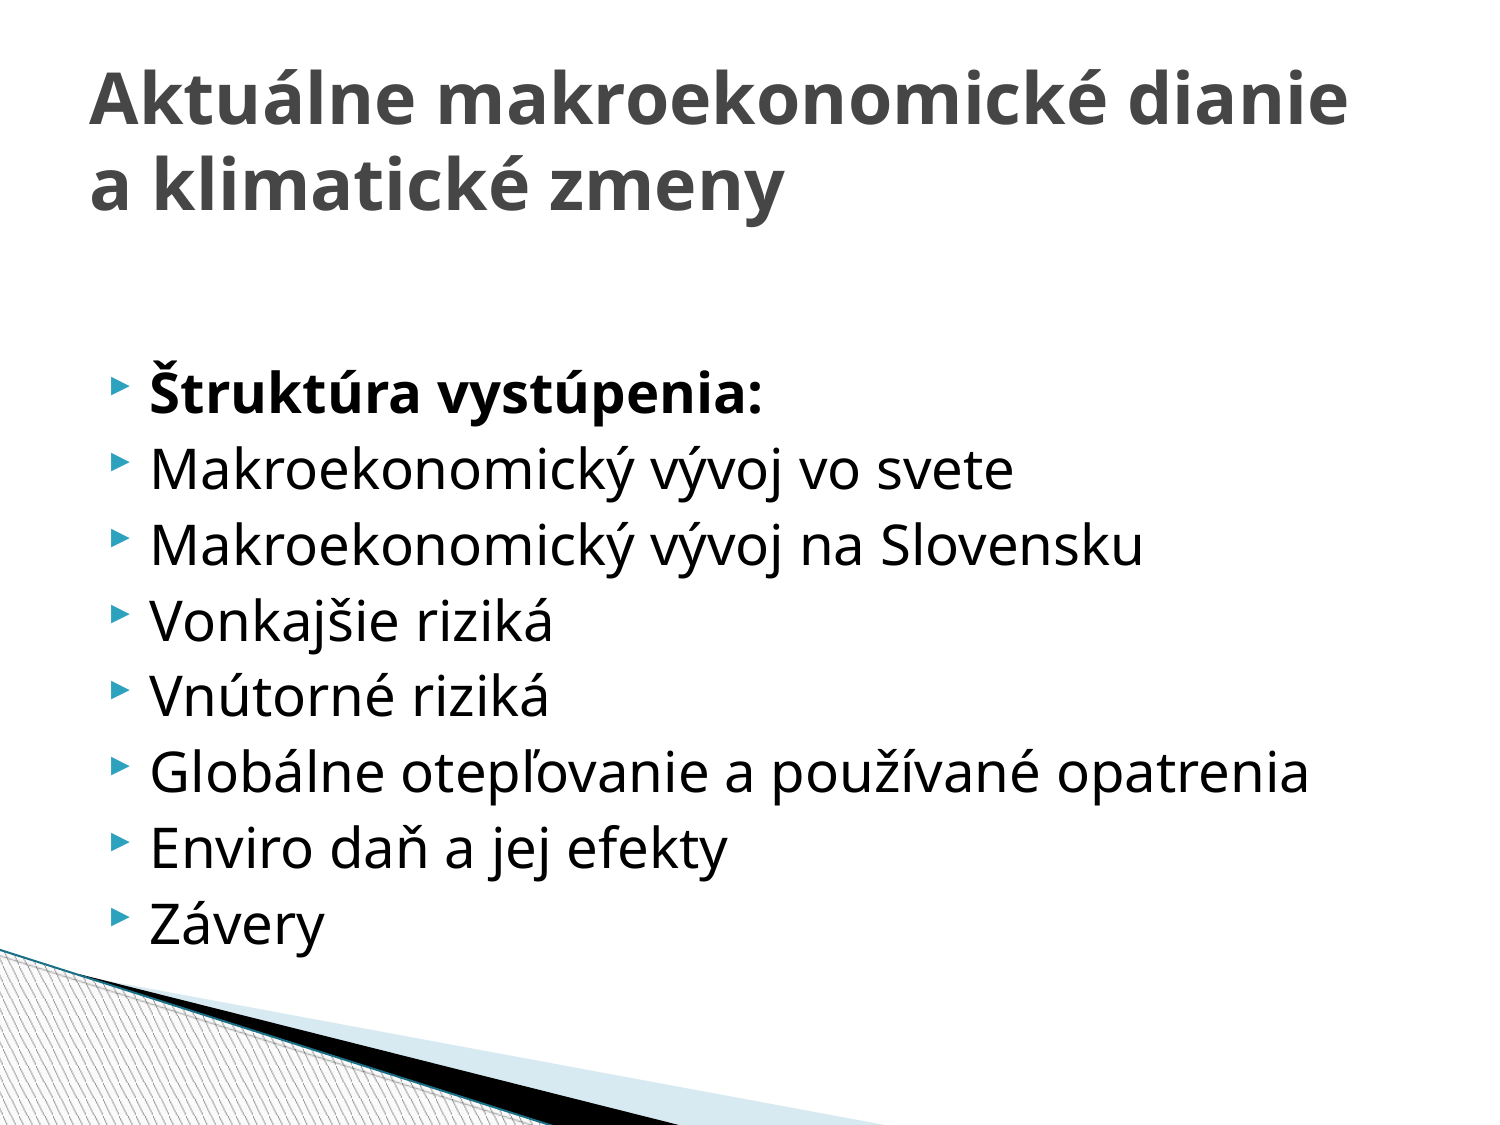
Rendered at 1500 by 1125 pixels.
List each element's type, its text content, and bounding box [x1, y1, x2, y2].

picture [0, 952, 543, 1125]
list Štruktúra vystúpenia: Makroekonomický vývoj vo svete Makroekonomický vývoj na Slovensku Vonkajšie riziká Vnútorné riziká Globálne otepľovanie a používané opatrenia Enviro daň a jej efekty Závery [75, 349, 1425, 986]
title Aktuálne makroekonomické dianie a klimatické zmeny [75, 45, 1425, 233]
